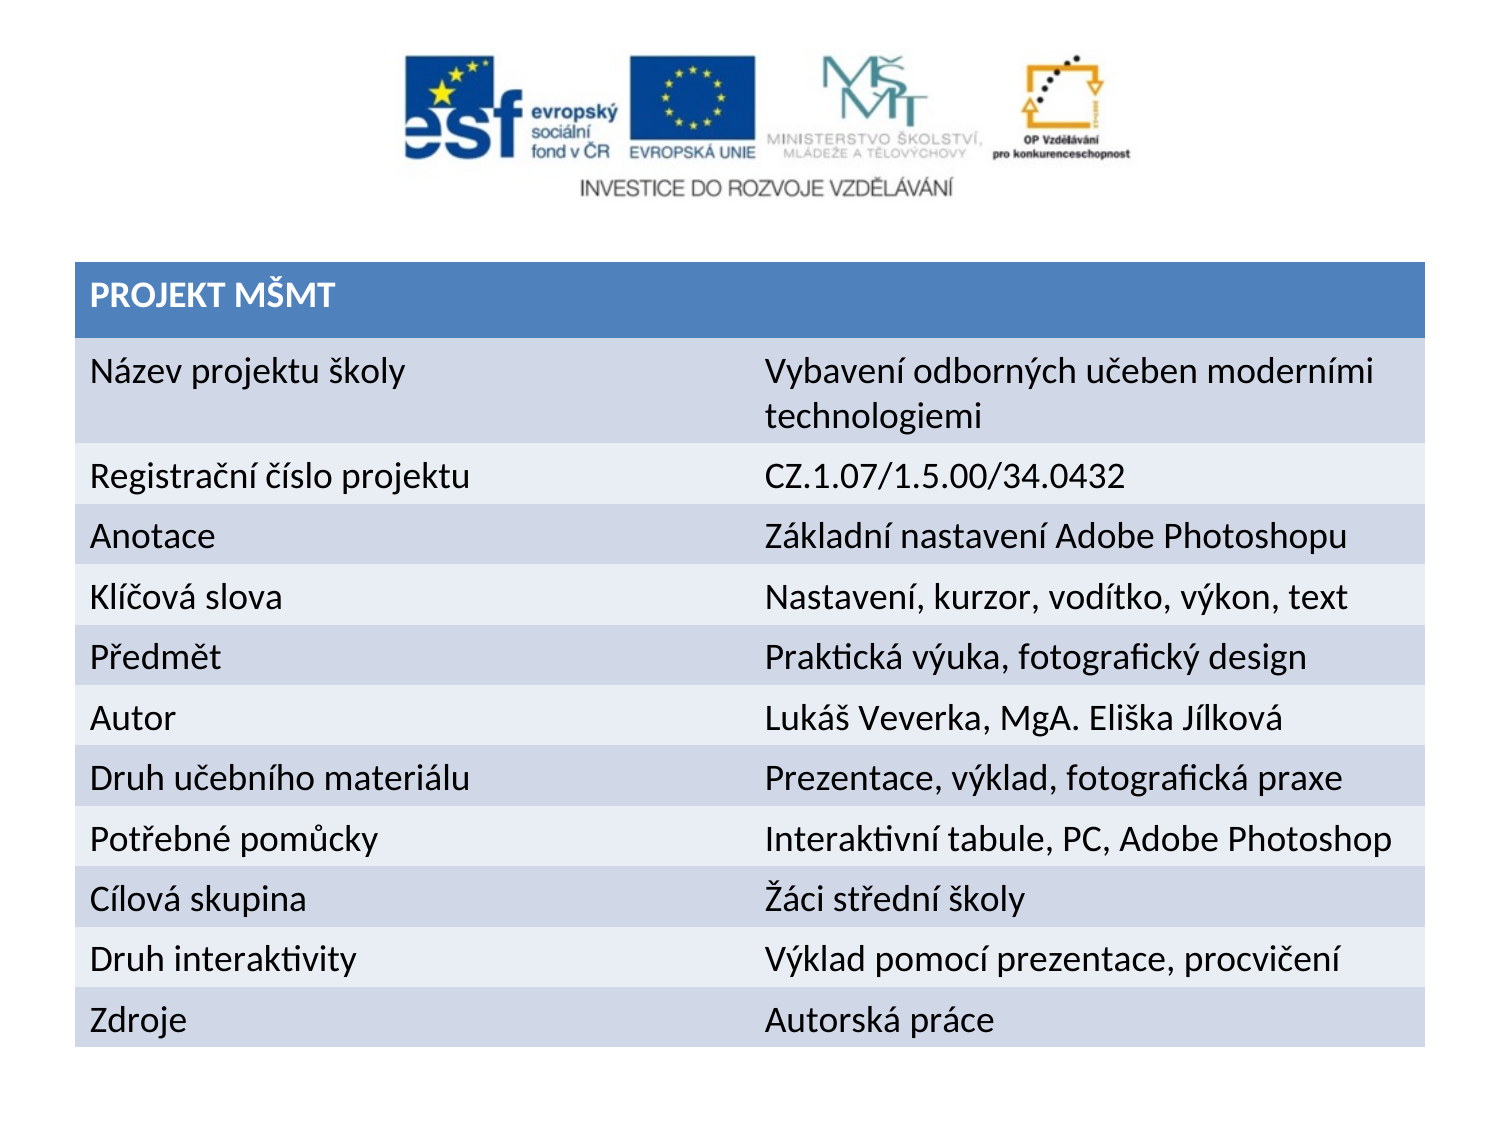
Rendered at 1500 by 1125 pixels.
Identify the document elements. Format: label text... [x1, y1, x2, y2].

table_cell Interaktivní tabule, PC, Adobe Photoshop [750, 806, 1425, 866]
table_cell Anotace [75, 504, 750, 564]
table_cell Autor [75, 685, 750, 745]
table_cell Lukáš Veverka, MgA. Eliška Jílková [750, 685, 1425, 745]
table_cell Druh učebního materiálu [75, 745, 750, 806]
table_cell Klíčová slova [75, 564, 750, 625]
table_cell Zdroje [75, 987, 750, 1047]
table_cell Předmět [75, 625, 750, 685]
table_cell Praktická výuka, fotografický design [750, 625, 1425, 685]
table_header [750, 262, 1425, 338]
table_cell Prezentace, výklad, fotografická praxe [750, 745, 1425, 806]
table_cell Potřebné pomůcky [75, 806, 750, 866]
table_cell Výklad pomocí prezentace, procvičení [750, 927, 1425, 987]
table_cell Autorská práce [750, 987, 1425, 1047]
table_cell Vybavení odborných učeben moderními technologiemi [750, 338, 1425, 443]
table_cell Žáci střední školy [750, 866, 1425, 927]
picture [395, 49, 1140, 208]
table_cell Druh interaktivity [75, 927, 750, 987]
table_cell Nastavení, kurzor, vodítko, výkon, text [750, 564, 1425, 625]
table_header PROJEKT MŠMT [75, 262, 750, 338]
table_cell Název projektu školy [75, 338, 750, 443]
table_cell CZ.1.07/1.5.00/34.0432 [750, 443, 1425, 504]
table_cell Registrační číslo projektu [75, 443, 750, 504]
table_cell Základní nastavení Adobe Photoshopu [750, 504, 1425, 564]
table_cell Cílová skupina [75, 866, 750, 927]
